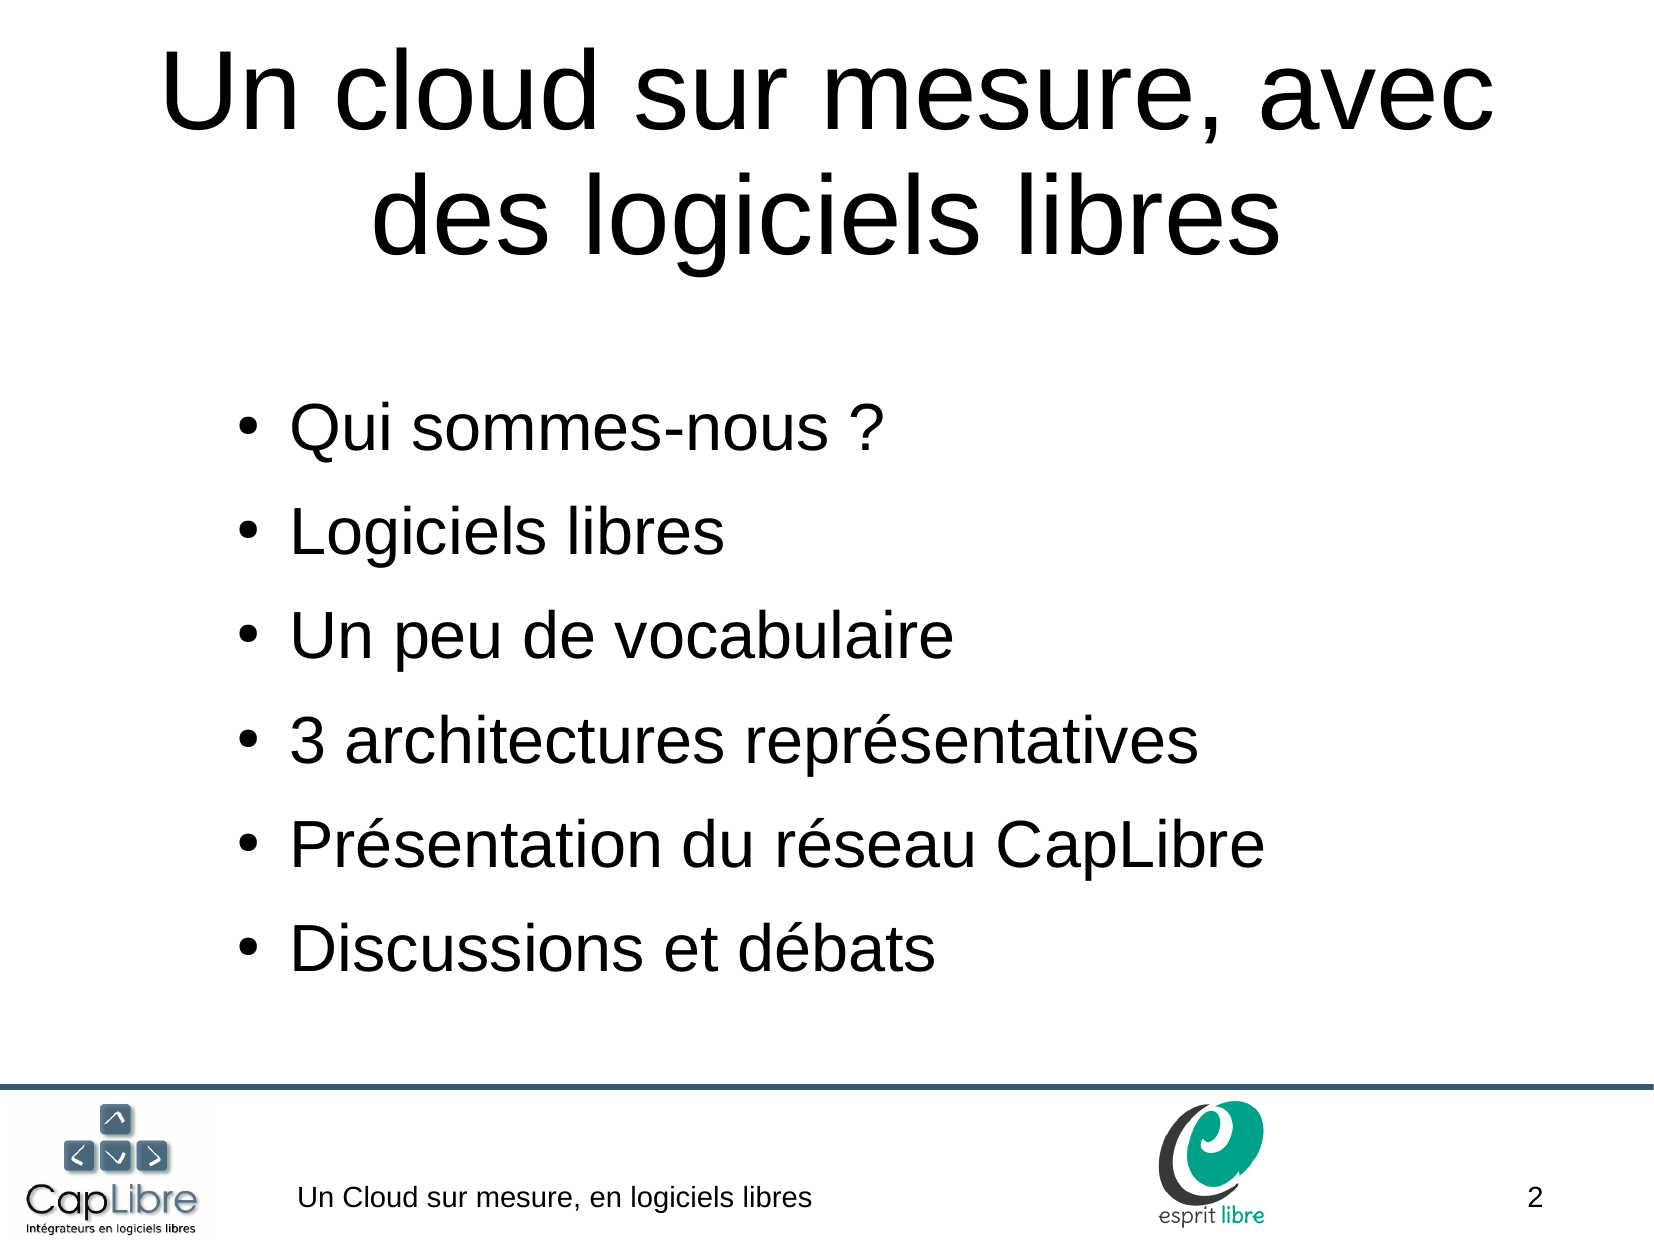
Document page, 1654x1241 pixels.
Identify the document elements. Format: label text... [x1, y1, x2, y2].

list Qui sommes-nous ? Logiciels libres Un peu de vocabulaire 3 architectures représentatives Présentation du réseau CapLibre Discussions et débats [218, 389, 1406, 1034]
title Un cloud sur mesure, avec des logiciels libres [82, 27, 1571, 279]
picture [1145, 1098, 1276, 1229]
picture [11, 1098, 210, 1239]
